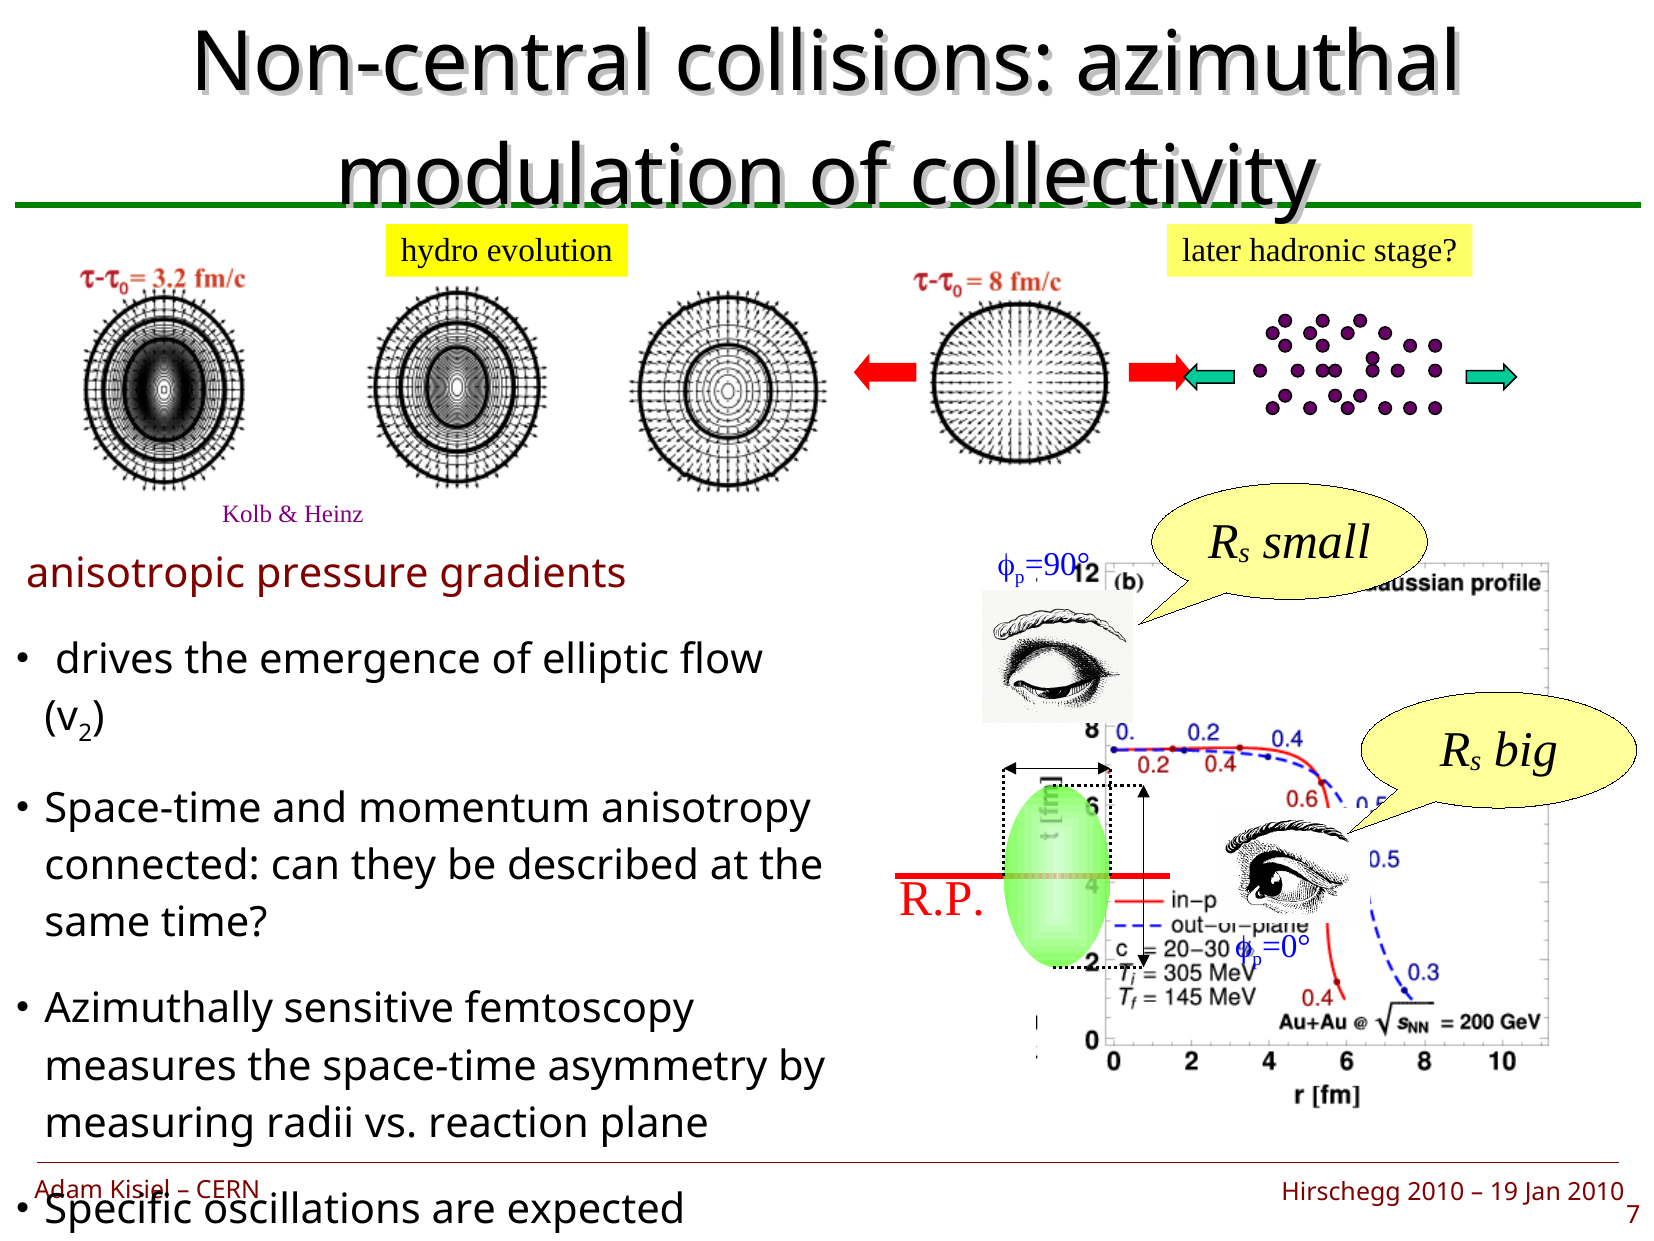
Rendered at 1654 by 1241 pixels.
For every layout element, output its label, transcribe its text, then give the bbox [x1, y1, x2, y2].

text_box [1266, 401, 1279, 415]
text_box Kolb & Heinz [207, 492, 379, 536]
text_box [1316, 364, 1342, 377]
text_box R.P. [884, 863, 1000, 935]
picture [66, 260, 1117, 495]
text_box [1341, 326, 1354, 340]
text_box p=0° [1208, 919, 1338, 978]
text_box [1403, 401, 1417, 415]
text_box [1266, 326, 1279, 340]
text_box [1278, 339, 1292, 352]
text_box later hadronic stage? [1167, 224, 1473, 277]
text_box [1316, 314, 1329, 327]
text_box [1428, 401, 1442, 415]
text_box [1253, 364, 1267, 377]
text_box [1391, 364, 1404, 377]
text_box [1316, 339, 1329, 352]
text_box [1428, 364, 1442, 377]
text_box [1003, 785, 1111, 968]
text_box [1291, 364, 1304, 377]
text_box [1353, 314, 1367, 327]
picture [1036, 560, 1563, 1111]
text_box [1341, 401, 1354, 415]
text_box [1428, 339, 1442, 352]
text_box hydro evolution [385, 224, 629, 277]
text_box [1328, 389, 1342, 402]
chart [982, 590, 1133, 723]
text_box Rs small [1138, 483, 1428, 625]
text_box Rs big [1347, 692, 1637, 834]
text_box [853, 353, 917, 392]
text_box [1128, 353, 1190, 392]
text_box [1303, 401, 1317, 415]
text_box p=90° [968, 537, 1120, 596]
list anisotropic pressure gradients drives the emergence of elliptic flow (v2) Space-time and momentum anisotropy connected: can they be described at the same time? Azimuthally sensitive femtoscopy measures the space-time asymmetry by measuring radii vs. reaction plane Specific oscillations are expected [15, 542, 833, 1122]
text_box [1403, 339, 1417, 352]
text_box [1278, 389, 1292, 402]
text_box [1278, 314, 1292, 327]
text_box [1378, 326, 1392, 340]
text_box [1366, 351, 1379, 377]
text_box [1378, 401, 1392, 415]
text_box [1303, 326, 1317, 340]
text_box [1353, 389, 1367, 402]
title Non-central collisions: azimuthal modulation of collectivity [13, 3, 1641, 227]
chart [1218, 808, 1370, 923]
